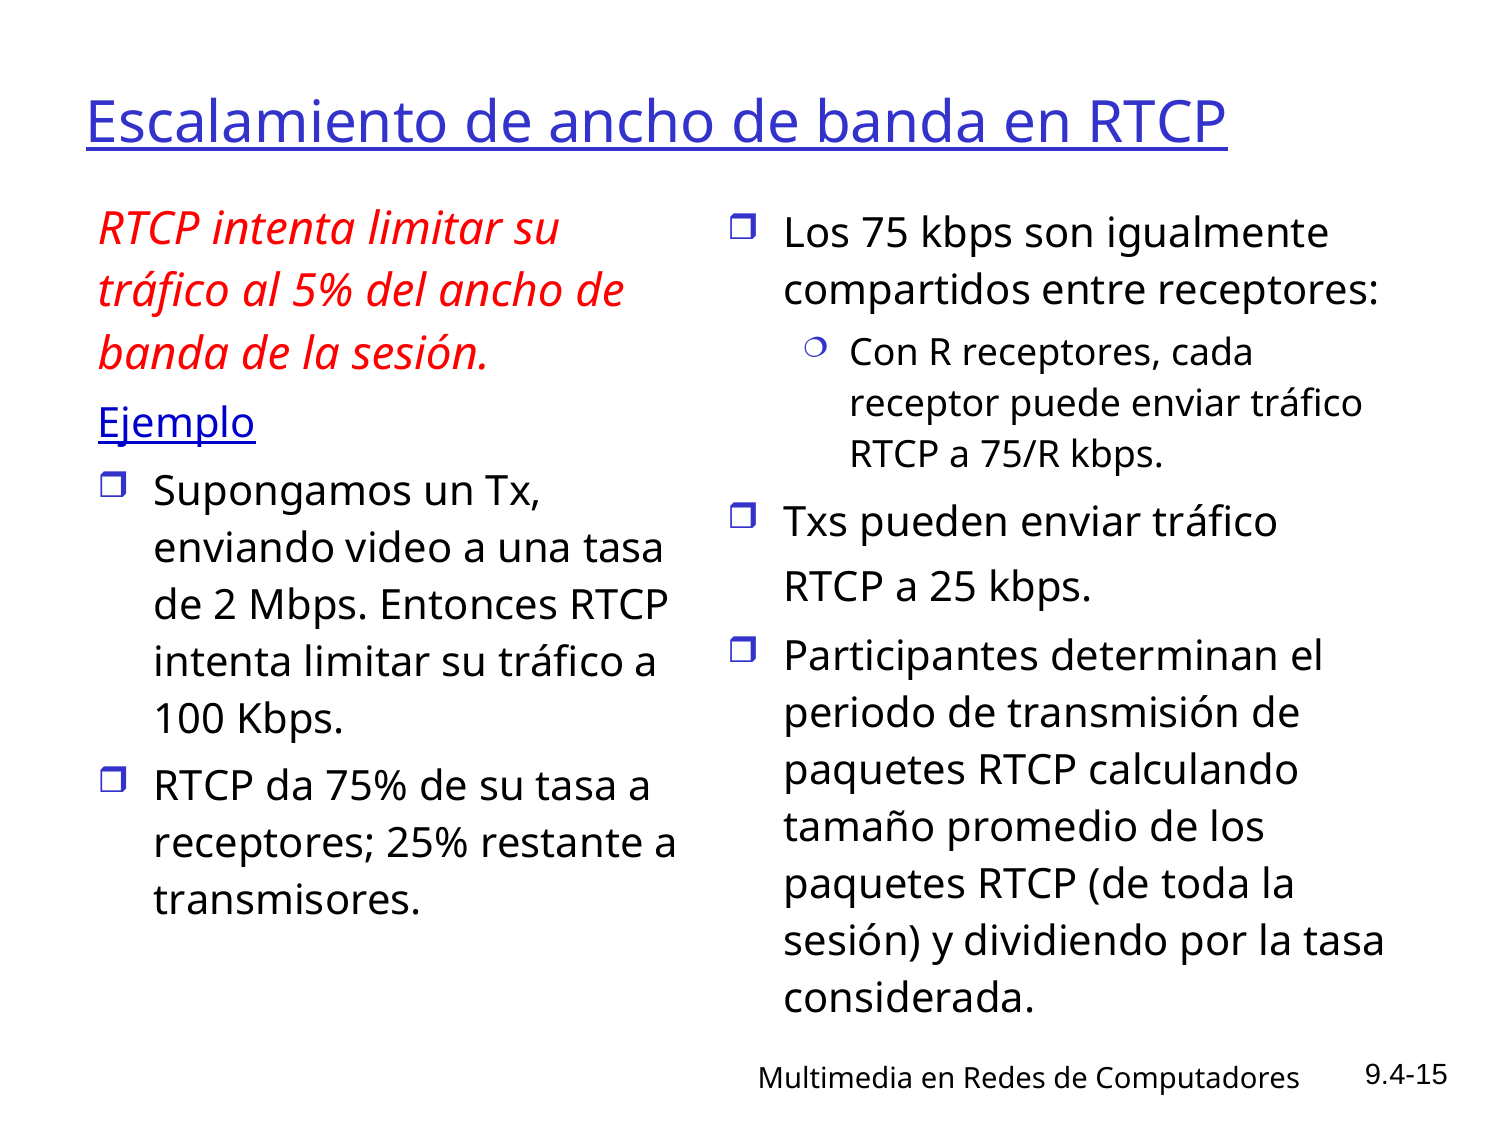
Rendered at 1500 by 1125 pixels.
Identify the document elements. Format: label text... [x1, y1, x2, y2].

list Los 75 kbps son igualmente compartidos entre receptores: Con R receptores, cada receptor puede enviar tráfico RTCP a 75/R kbps. Txs pueden enviar tráfico RTCP a 25 kbps. Participantes determinan el periodo de transmisión de paquetes RTCP calculando tamaño promedio de los paquetes RTCP (de toda la sesión) y dividiendo por la tasa considerada. [712, 194, 1404, 1001]
title Escalamiento de ancho de banda en RTCP [71, 48, 1347, 192]
list RTCP intenta limitar su tráfico al 5% del ancho de banda de la sesión. Ejemplo Supongamos un Tx, enviando video a una tasa de 2 Mbps. Entonces RTCP intenta limitar su tráfico a 100 Kbps. RTCP da 75% de su tasa a receptores; 25% restante a transmisores. [83, 187, 713, 1044]
